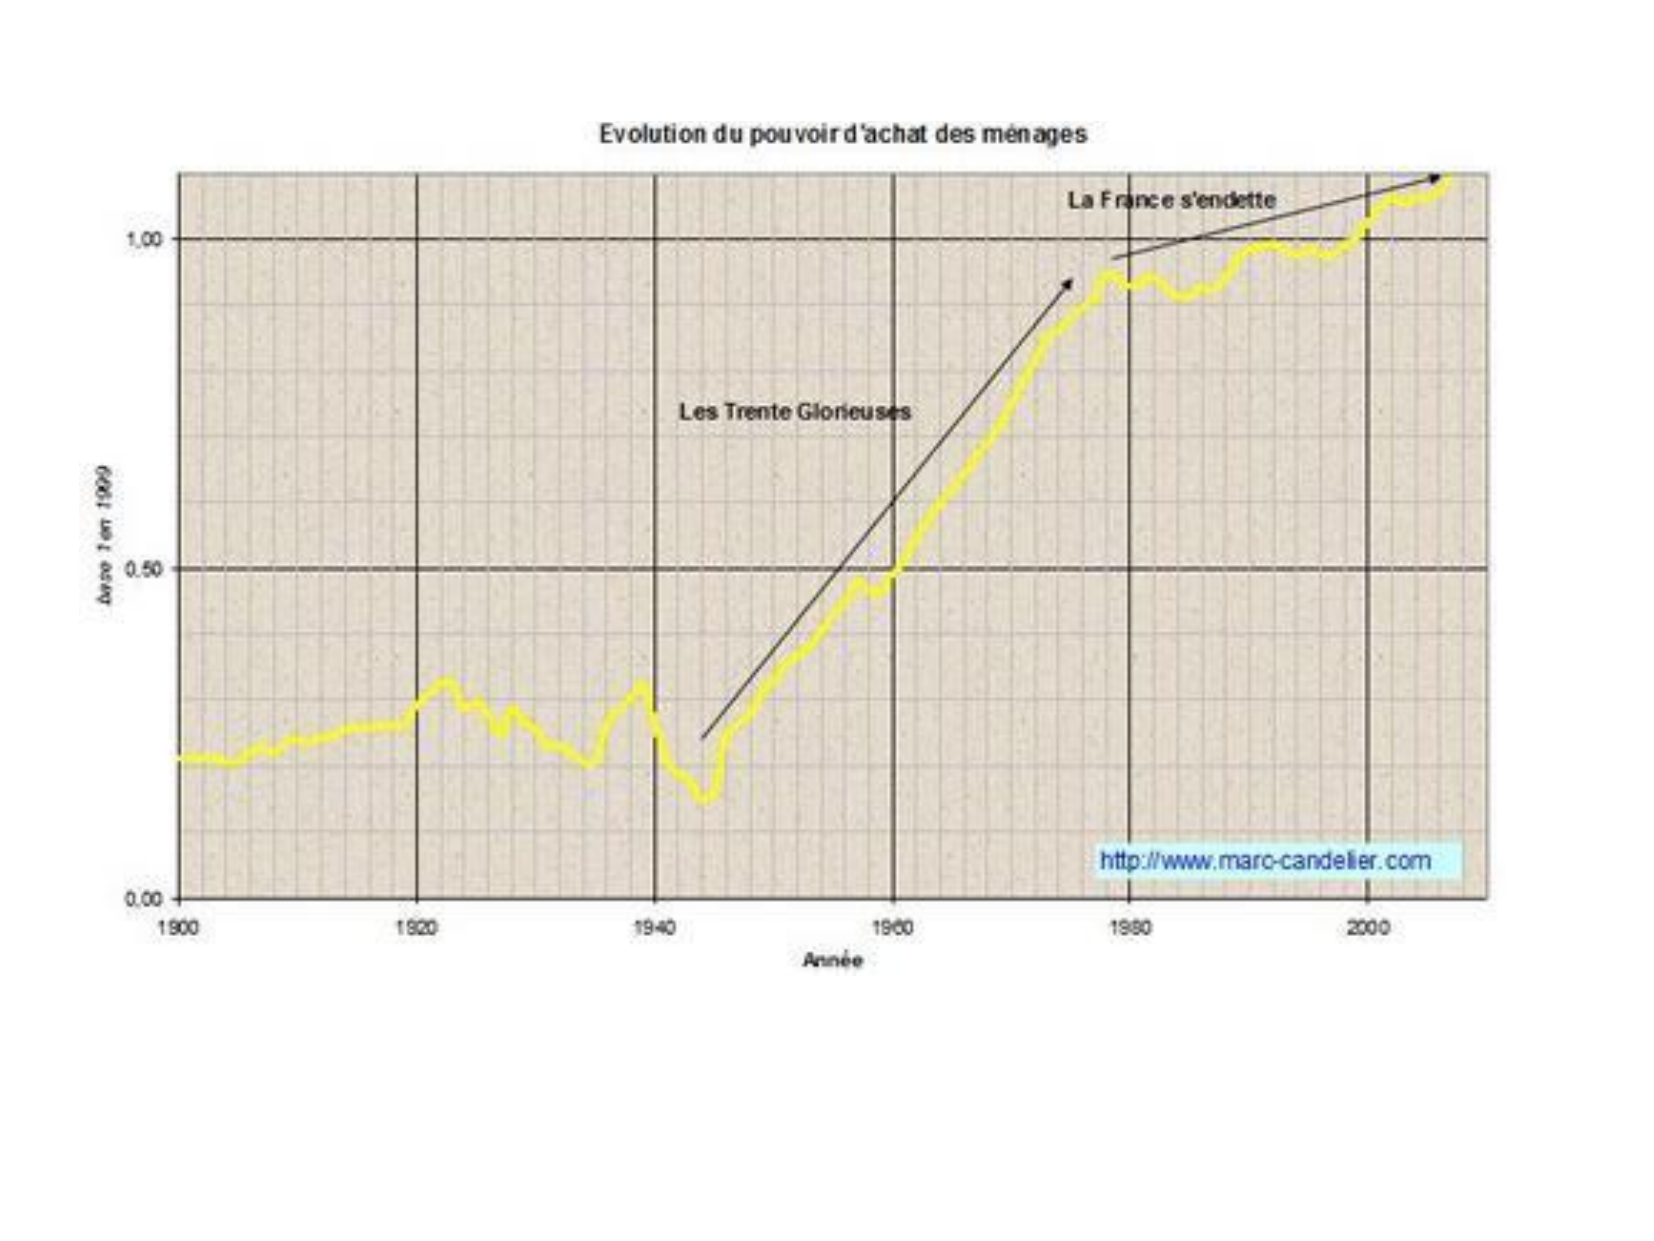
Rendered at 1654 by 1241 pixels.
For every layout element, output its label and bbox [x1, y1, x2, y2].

picture [79, 121, 1506, 976]
